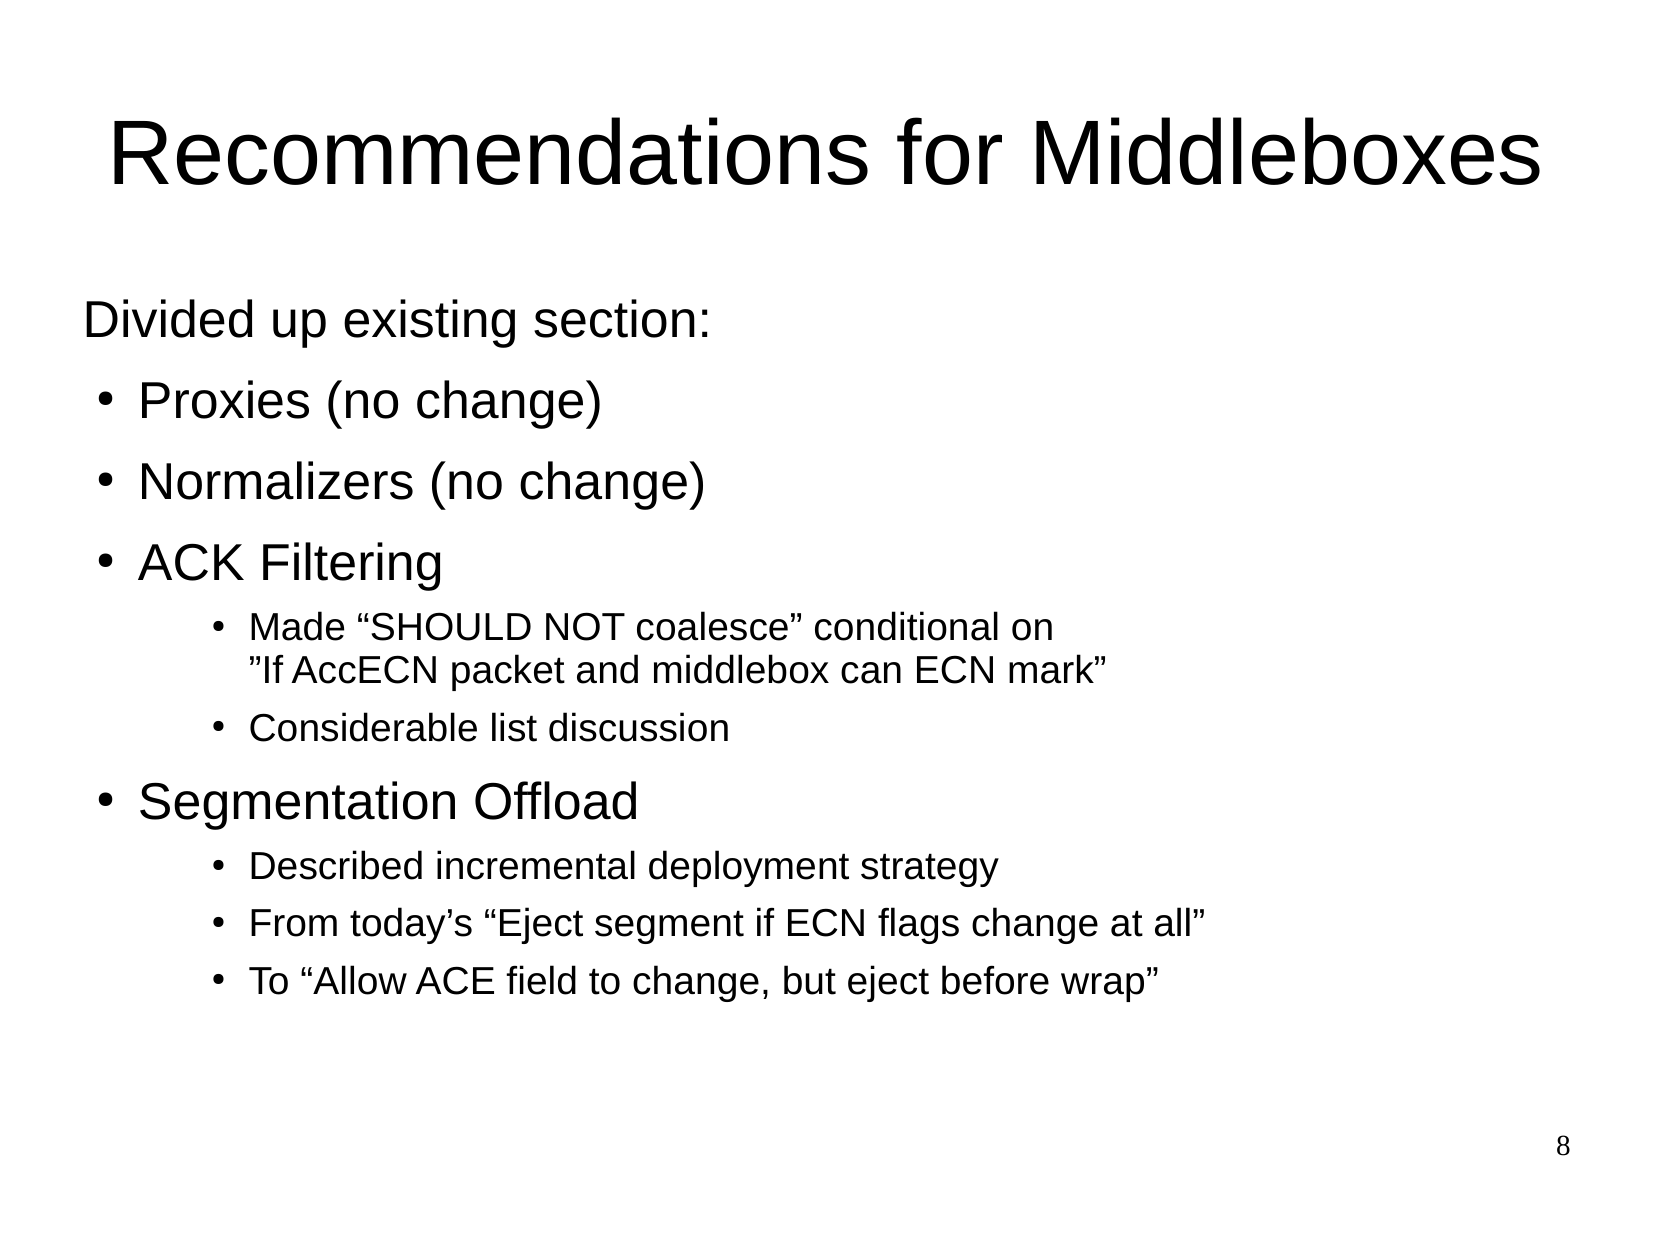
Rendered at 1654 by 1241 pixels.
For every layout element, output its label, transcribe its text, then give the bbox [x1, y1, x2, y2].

title Recommendations for Middleboxes [82, 49, 1571, 257]
list Divided up existing section: Proxies (no change) Normalizers (no change) ACK Filtering Made “SHOULD NOT coalesce” conditional on ”If AccECN packet and middlebox can ECN mark” Considerable list discussion Segmentation Offload Described incremental deployment strategy From today’s “Eject segment if ECN flags change at all” To “Allow ACE field to change, but eject before wrap” [82, 290, 1571, 1010]
